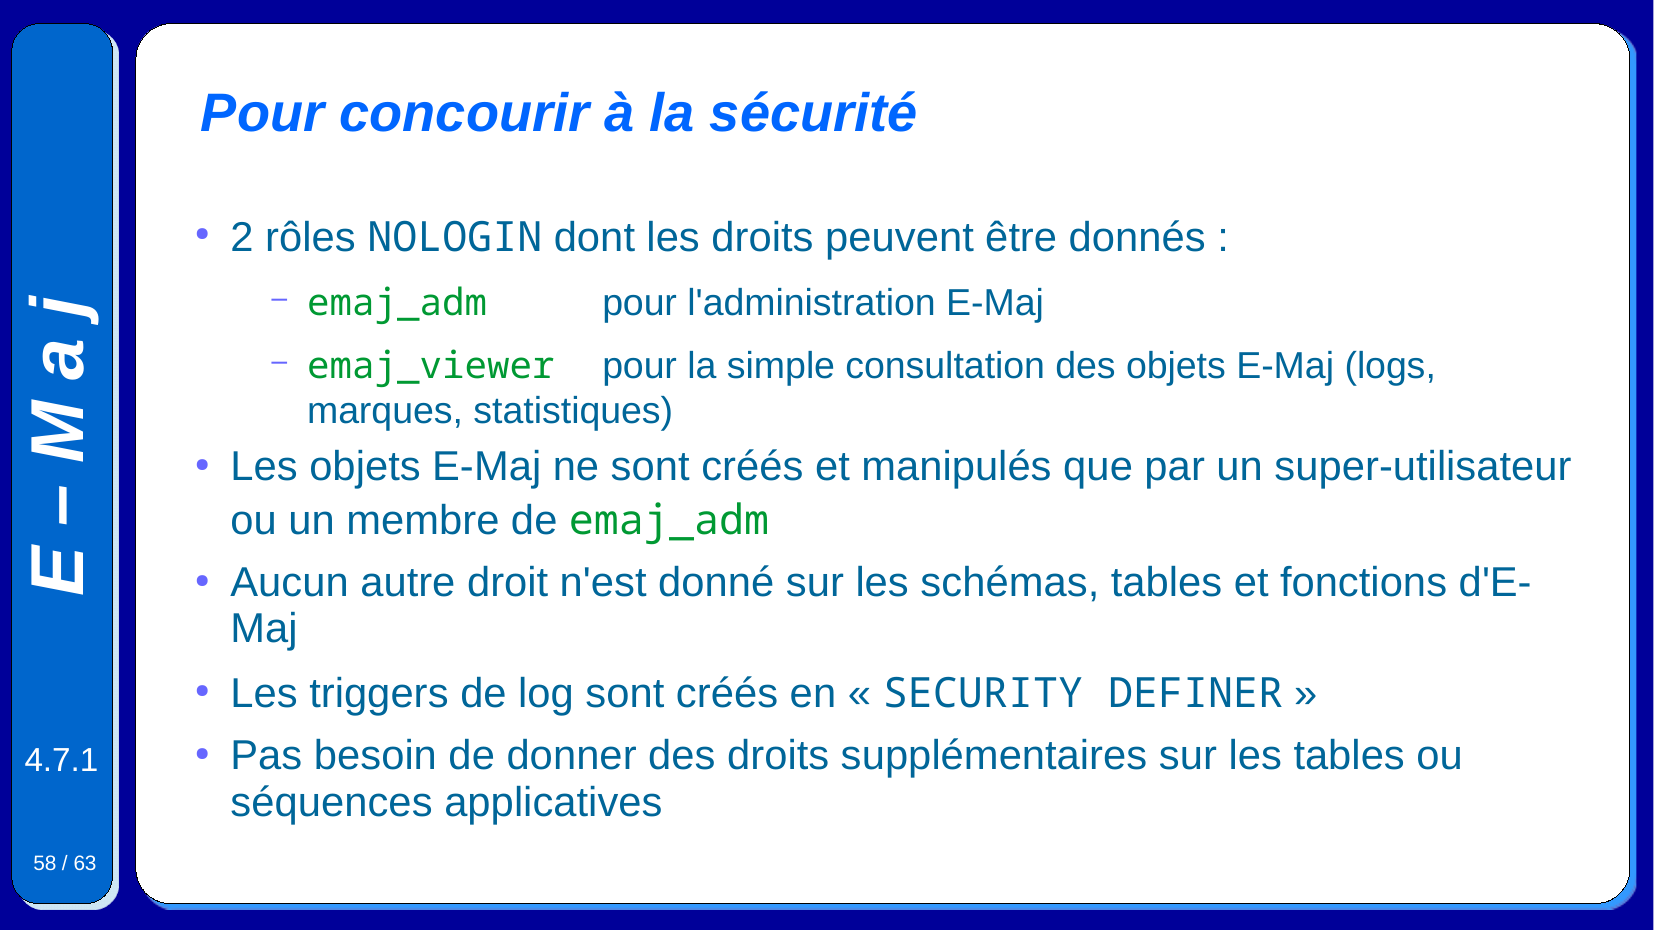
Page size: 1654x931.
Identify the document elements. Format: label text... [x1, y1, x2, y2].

list 2 rôles NOLOGIN dont les droits peuvent être donnés : emaj_adm pour l'administration E-Maj emaj_viewer pour la simple consultation des objets E-Maj (logs, marques, statistiques) Les objets E-Maj ne sont créés et manipulés que par un super-utilisateur ou un membre de emaj_adm Aucun autre droit n'est donné sur les schémas, tables et fonctions d'E-Maj Les triggers de log sont créés en « SECURITY DEFINER » Pas besoin de donner des droits supplémentaires sur les tables ou séquences applicatives [177, 206, 1587, 827]
title Pour concourir à la sécurité [200, 34, 1575, 191]
